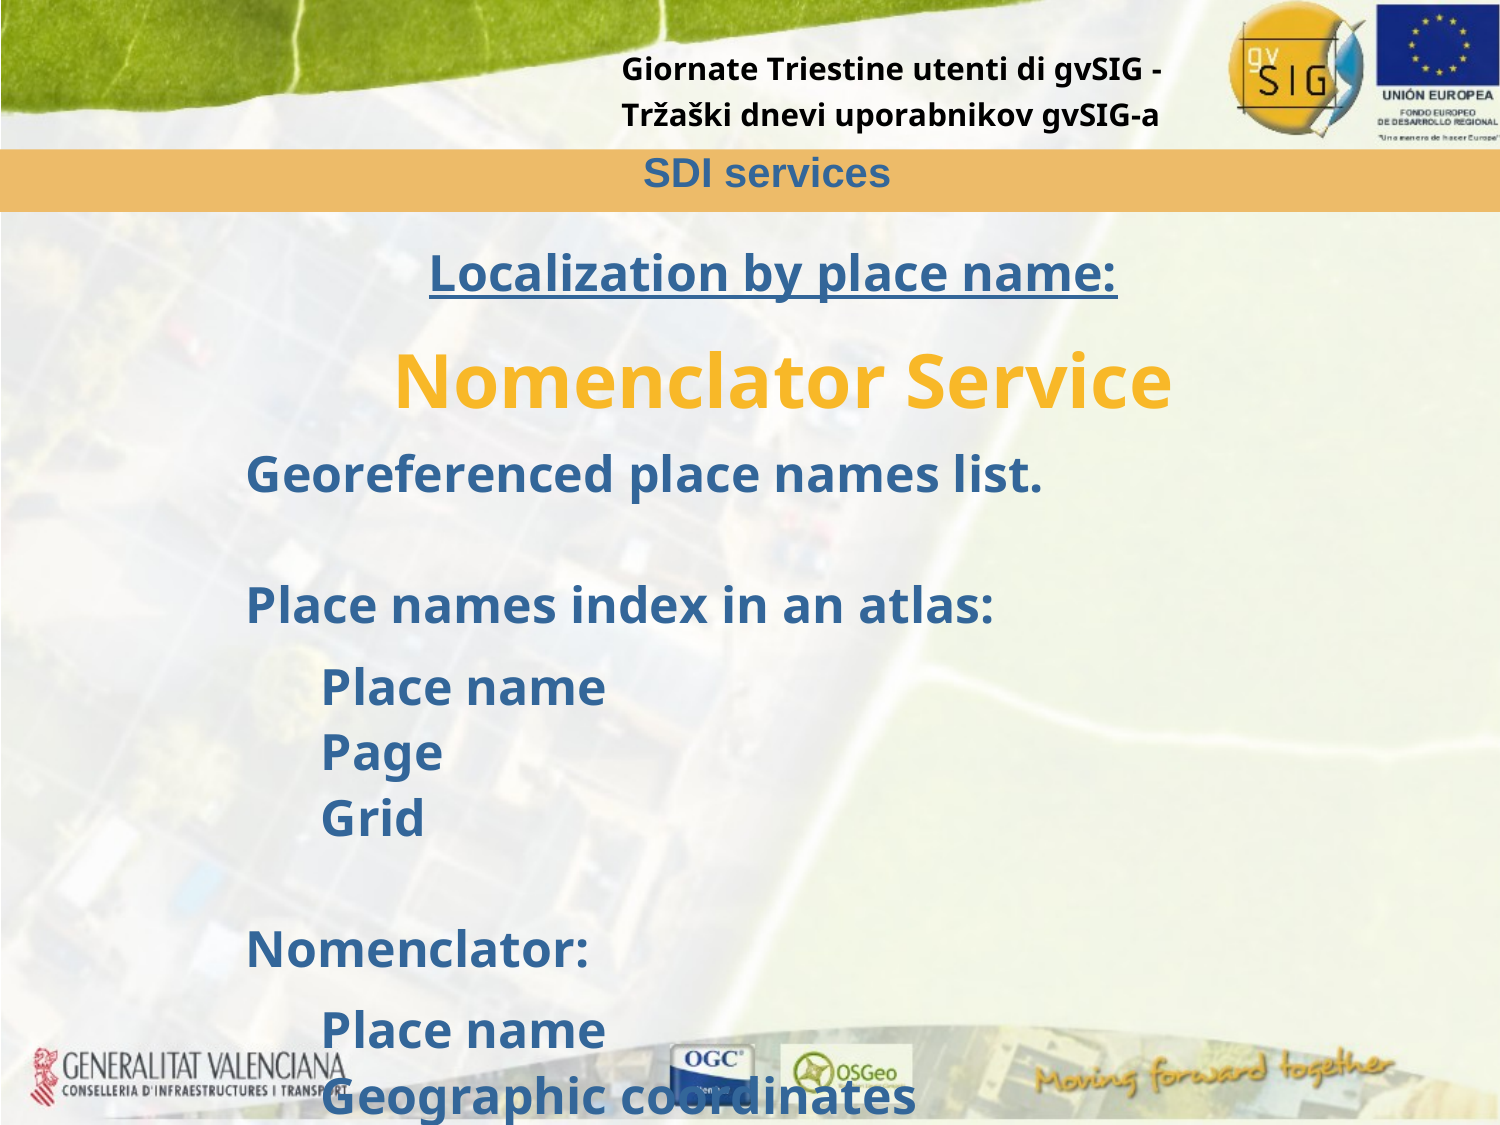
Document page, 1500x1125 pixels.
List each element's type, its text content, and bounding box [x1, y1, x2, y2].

text_box Localization by place name: Nomenclator Service [133, 251, 1413, 453]
picture [1, 212, 1500, 1125]
picture [1, 0, 1500, 149]
text_box Georeferenced place names list. Place names index in an atlas: Place name Page Grid Nomenclator: Place name Geographic coordinates [232, 453, 1315, 1029]
picture [513, 1092, 524, 1108]
text_box SDI services [145, 152, 1389, 208]
picture [427, 1092, 438, 1109]
